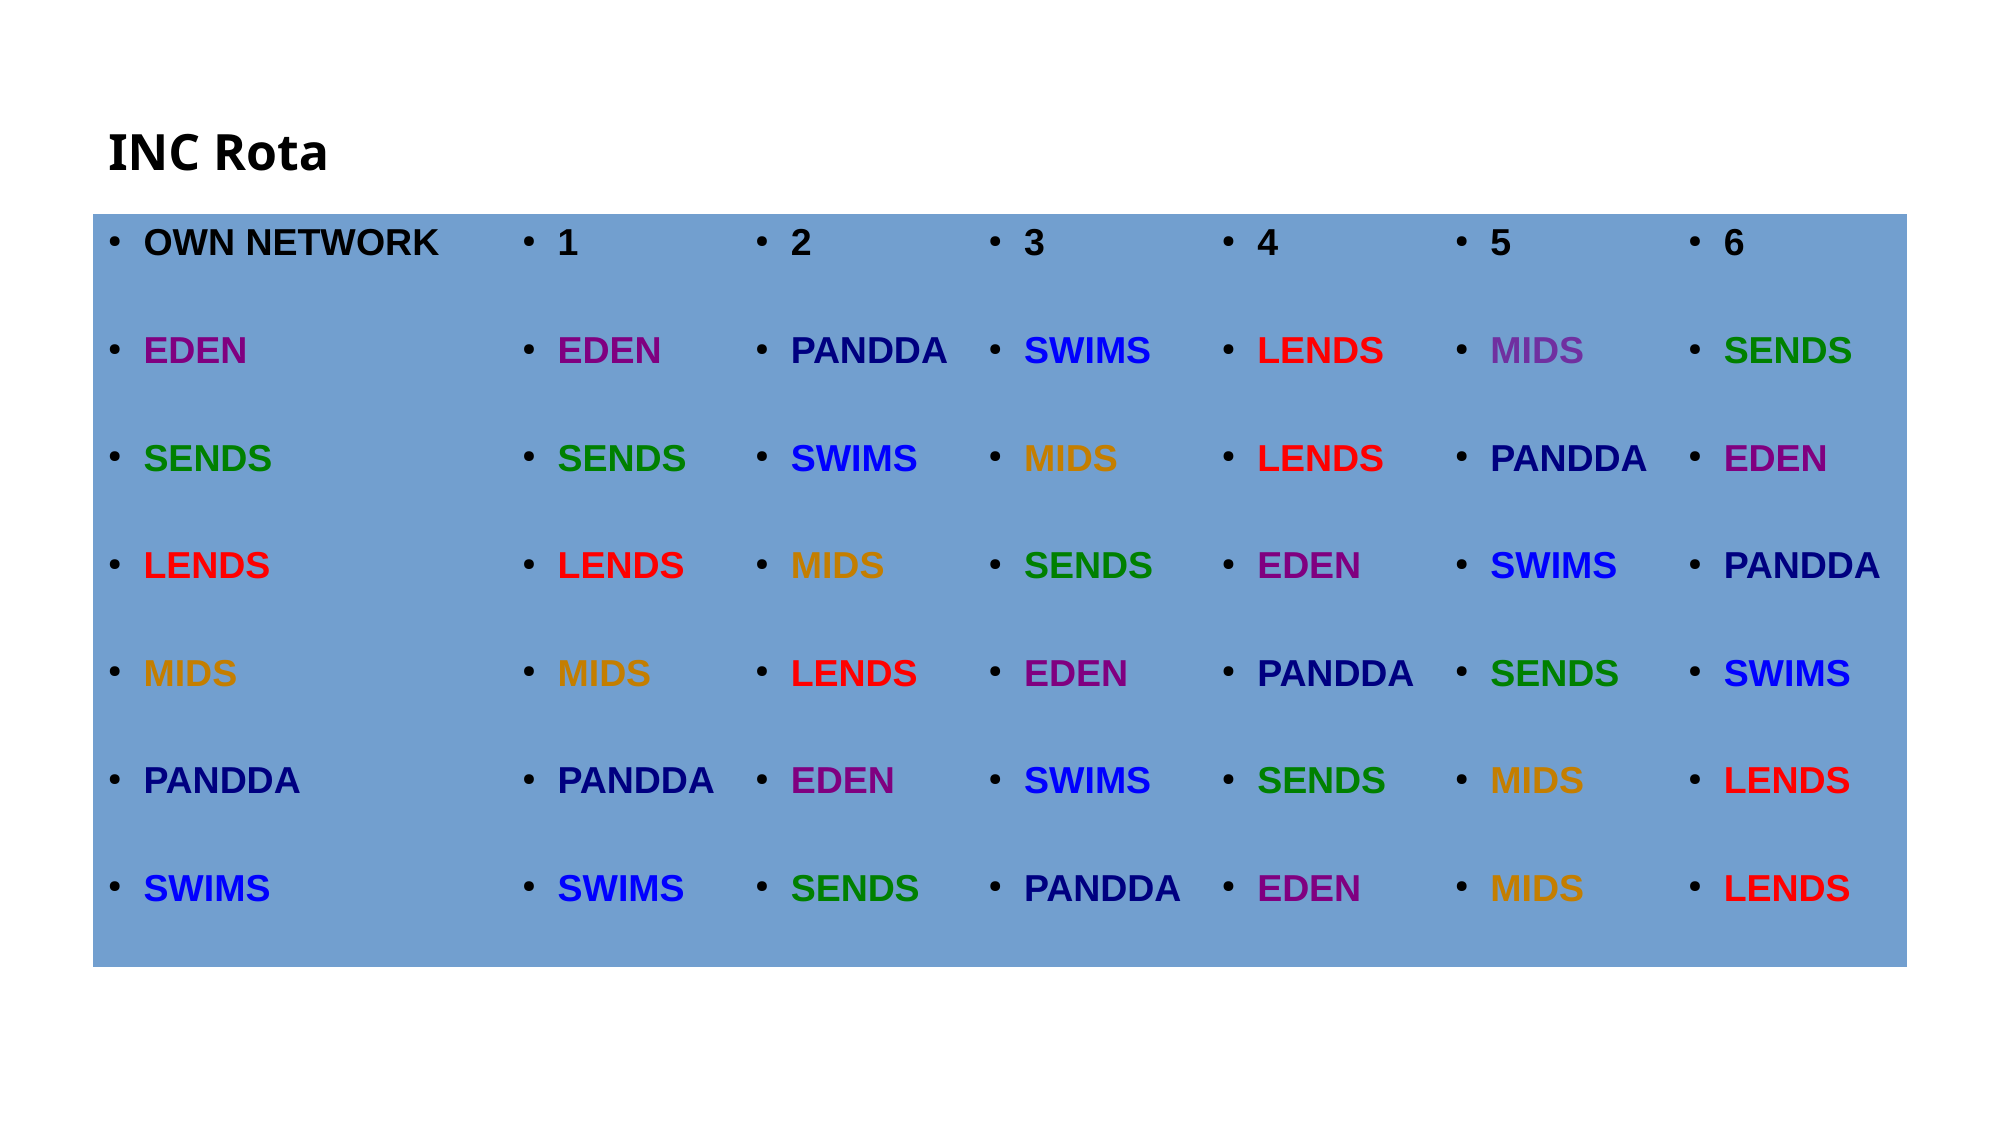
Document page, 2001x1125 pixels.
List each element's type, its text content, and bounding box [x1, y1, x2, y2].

table_cell SENDS [741, 860, 974, 967]
table_cell MIDS [1440, 860, 1674, 967]
table_header 5 [1440, 214, 1674, 322]
table_cell SENDS [1207, 752, 1440, 860]
table_cell MIDS [93, 645, 507, 752]
table_cell SENDS [1440, 645, 1674, 752]
table_cell LENDS [1674, 860, 1907, 967]
table_header 6 [1674, 214, 1907, 322]
table_cell LENDS [507, 537, 741, 645]
table_cell PANDDA [93, 752, 507, 860]
table_cell PANDDA [1207, 645, 1440, 752]
table_cell LENDS [1674, 752, 1907, 860]
table_cell PANDDA [741, 322, 974, 430]
table_header 2 [741, 214, 974, 322]
table_cell SENDS [93, 430, 507, 537]
table_cell SWIMS [741, 430, 974, 537]
table_header 4 [1207, 214, 1440, 322]
table_cell MIDS [1440, 322, 1674, 430]
table_cell MIDS [974, 430, 1207, 537]
table_header 3 [974, 214, 1207, 322]
table_cell PANDDA [507, 752, 741, 860]
table_cell SWIMS [974, 322, 1207, 430]
table_cell LENDS [1207, 430, 1440, 537]
table_cell LENDS [741, 645, 974, 752]
table_cell SWIMS [974, 752, 1207, 860]
table_header OWN NETWORK [93, 214, 507, 322]
table_cell MIDS [1440, 752, 1674, 860]
table_cell MIDS [741, 537, 974, 645]
table_cell SWIMS [93, 860, 507, 967]
table_cell SENDS [974, 537, 1207, 645]
table_cell LENDS [93, 537, 507, 645]
table_cell PANDDA [1440, 430, 1674, 537]
table_cell SWIMS [1440, 537, 1674, 645]
table_header 1 [507, 214, 741, 322]
table_cell SWIMS [507, 860, 741, 967]
table_cell MIDS [507, 645, 741, 752]
table_cell EDEN [974, 645, 1207, 752]
table_cell EDEN [1207, 537, 1440, 645]
title INC Rota [93, 112, 706, 189]
table_cell SENDS [507, 430, 741, 537]
table_cell PANDDA [974, 860, 1207, 967]
table_cell EDEN [1674, 430, 1907, 537]
table_cell EDEN [741, 752, 974, 860]
table_cell EDEN [1207, 860, 1440, 967]
table_cell SWIMS [1674, 645, 1907, 752]
table_cell EDEN [507, 322, 741, 430]
table_cell SENDS [1674, 322, 1907, 430]
table_cell LENDS [1207, 322, 1440, 430]
table_cell EDEN [93, 322, 507, 430]
table_cell PANDDA [1674, 537, 1907, 645]
